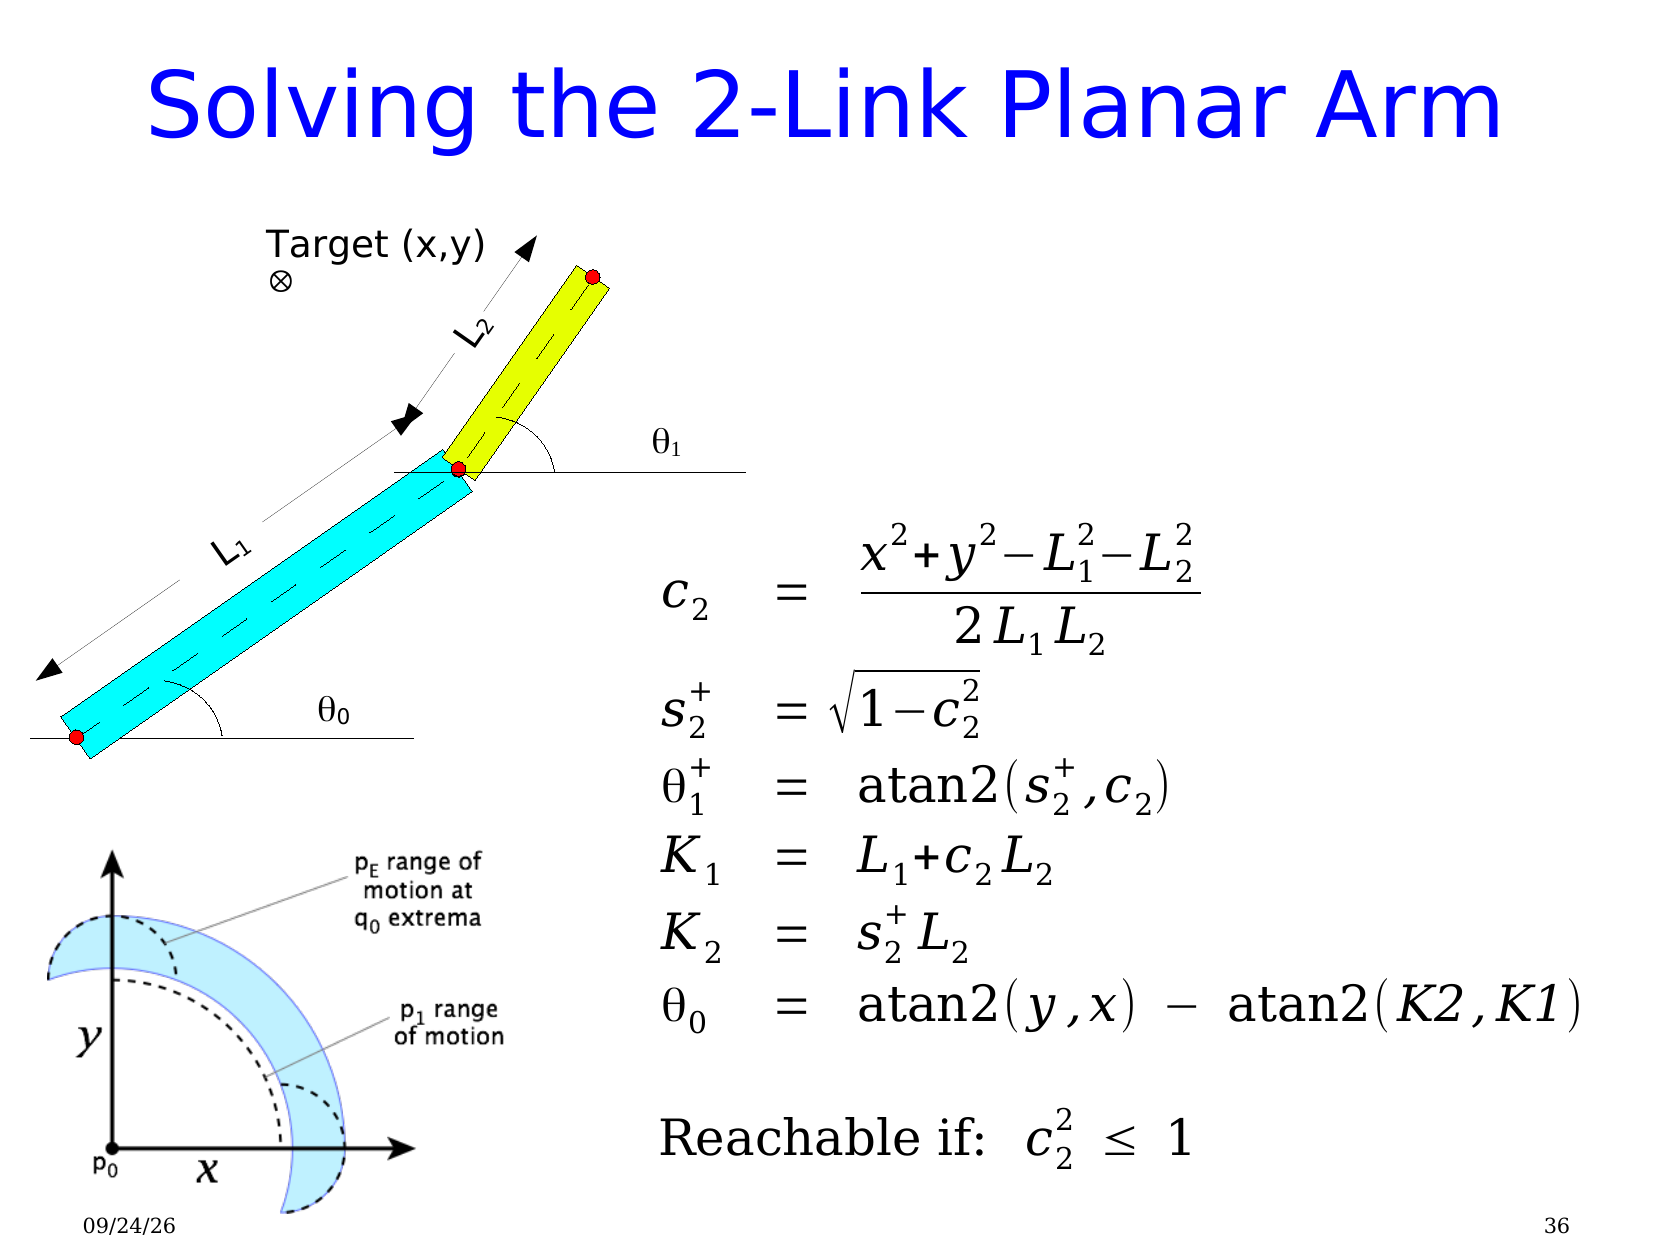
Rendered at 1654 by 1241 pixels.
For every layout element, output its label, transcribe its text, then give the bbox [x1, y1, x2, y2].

text_box L1 [186, 495, 294, 600]
title Solving the 2-Link Planar Arm [82, 2, 1571, 210]
chart [652, 512, 1590, 1176]
text_box [410, 265, 610, 472]
picture [47, 845, 506, 1214]
text_box Target (x,y)  [251, 215, 635, 323]
text_box L2 [430, 273, 534, 380]
text_box [60, 473, 481, 759]
